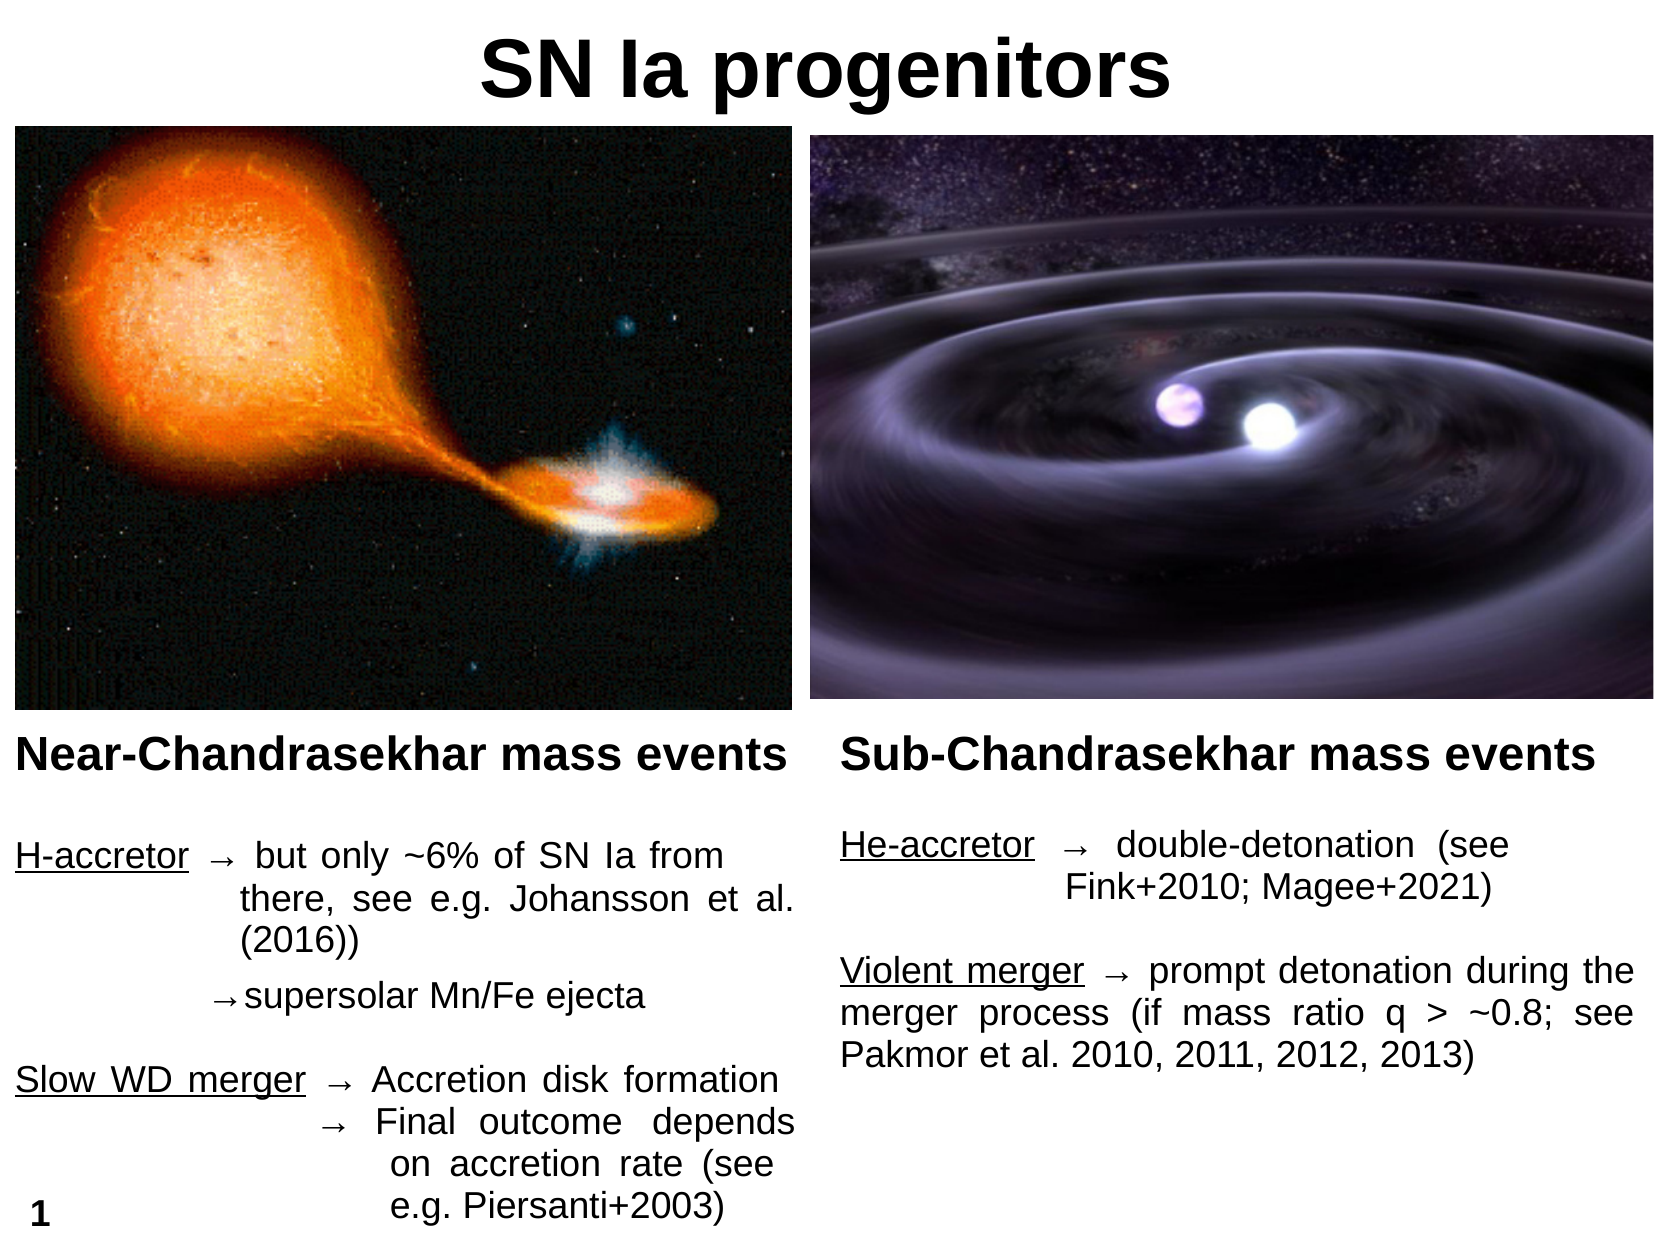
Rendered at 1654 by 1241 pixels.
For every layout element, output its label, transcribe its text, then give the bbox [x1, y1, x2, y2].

picture [810, 135, 1654, 699]
text_box 1 [15, 1185, 76, 1241]
text_box Near-Chandrasekhar mass events H-accretor → but only ~6% of SN Ia from there, see e.g. Johansson et al. (2016)) →supersolar Mn/Fe ejecta Slow WD merger → Accretion disk formation → Final outcome depends on accretion rate (see e.g. Piersanti+2003) [0, 720, 811, 1241]
title SN Ia progenitors [0, 2, 1654, 136]
text_box Sub-Chandrasekhar mass events He-accretor → double-detonation (see Fink+2010; Magee+2021) Violent merger → prompt detonation during the merger process (if mass ratio q > ~0.8; see Pakmor et al. 2010, 2011, 2012, 2013) [825, 720, 1650, 1241]
picture [15, 126, 792, 710]
